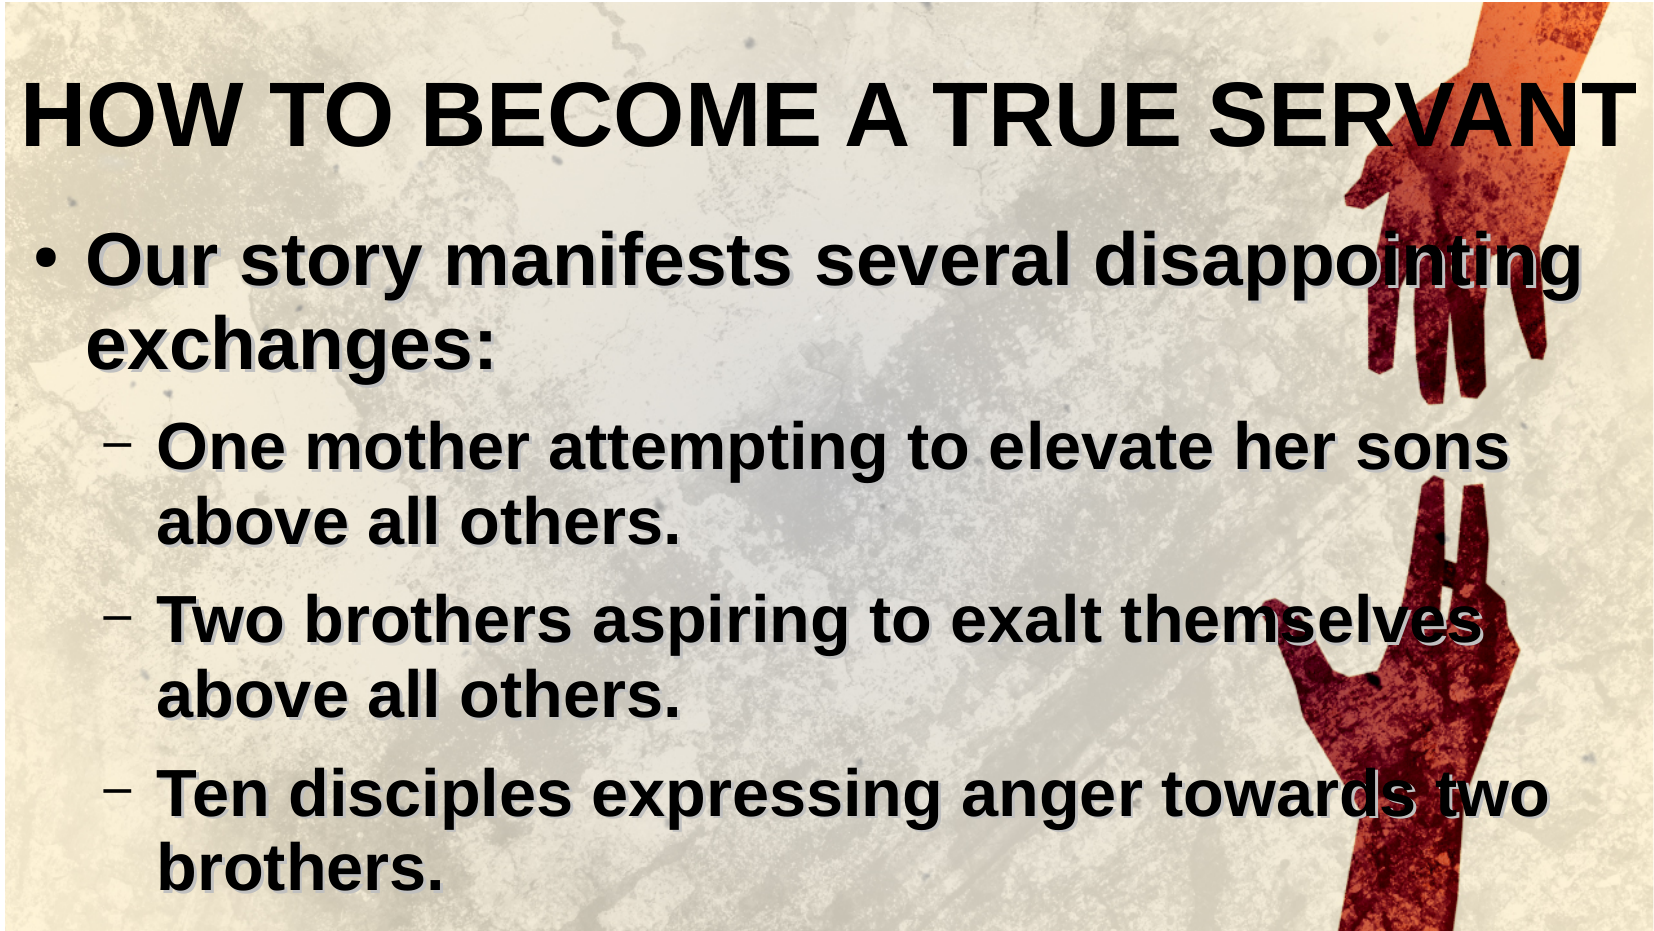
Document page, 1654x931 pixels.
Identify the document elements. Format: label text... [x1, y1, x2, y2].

picture [5, 193, 1654, 931]
picture [5, 2, 1654, 37]
title HOW TO BECOME A TRUE SERVANT [5, 37, 1654, 193]
list Our story manifests several disappointing exchanges: One mother attempting to elevate her sons above all others. Two brothers aspiring to exalt themselves above all others. Ten disciples expressing anger towards two brothers. [15, 217, 1651, 916]
